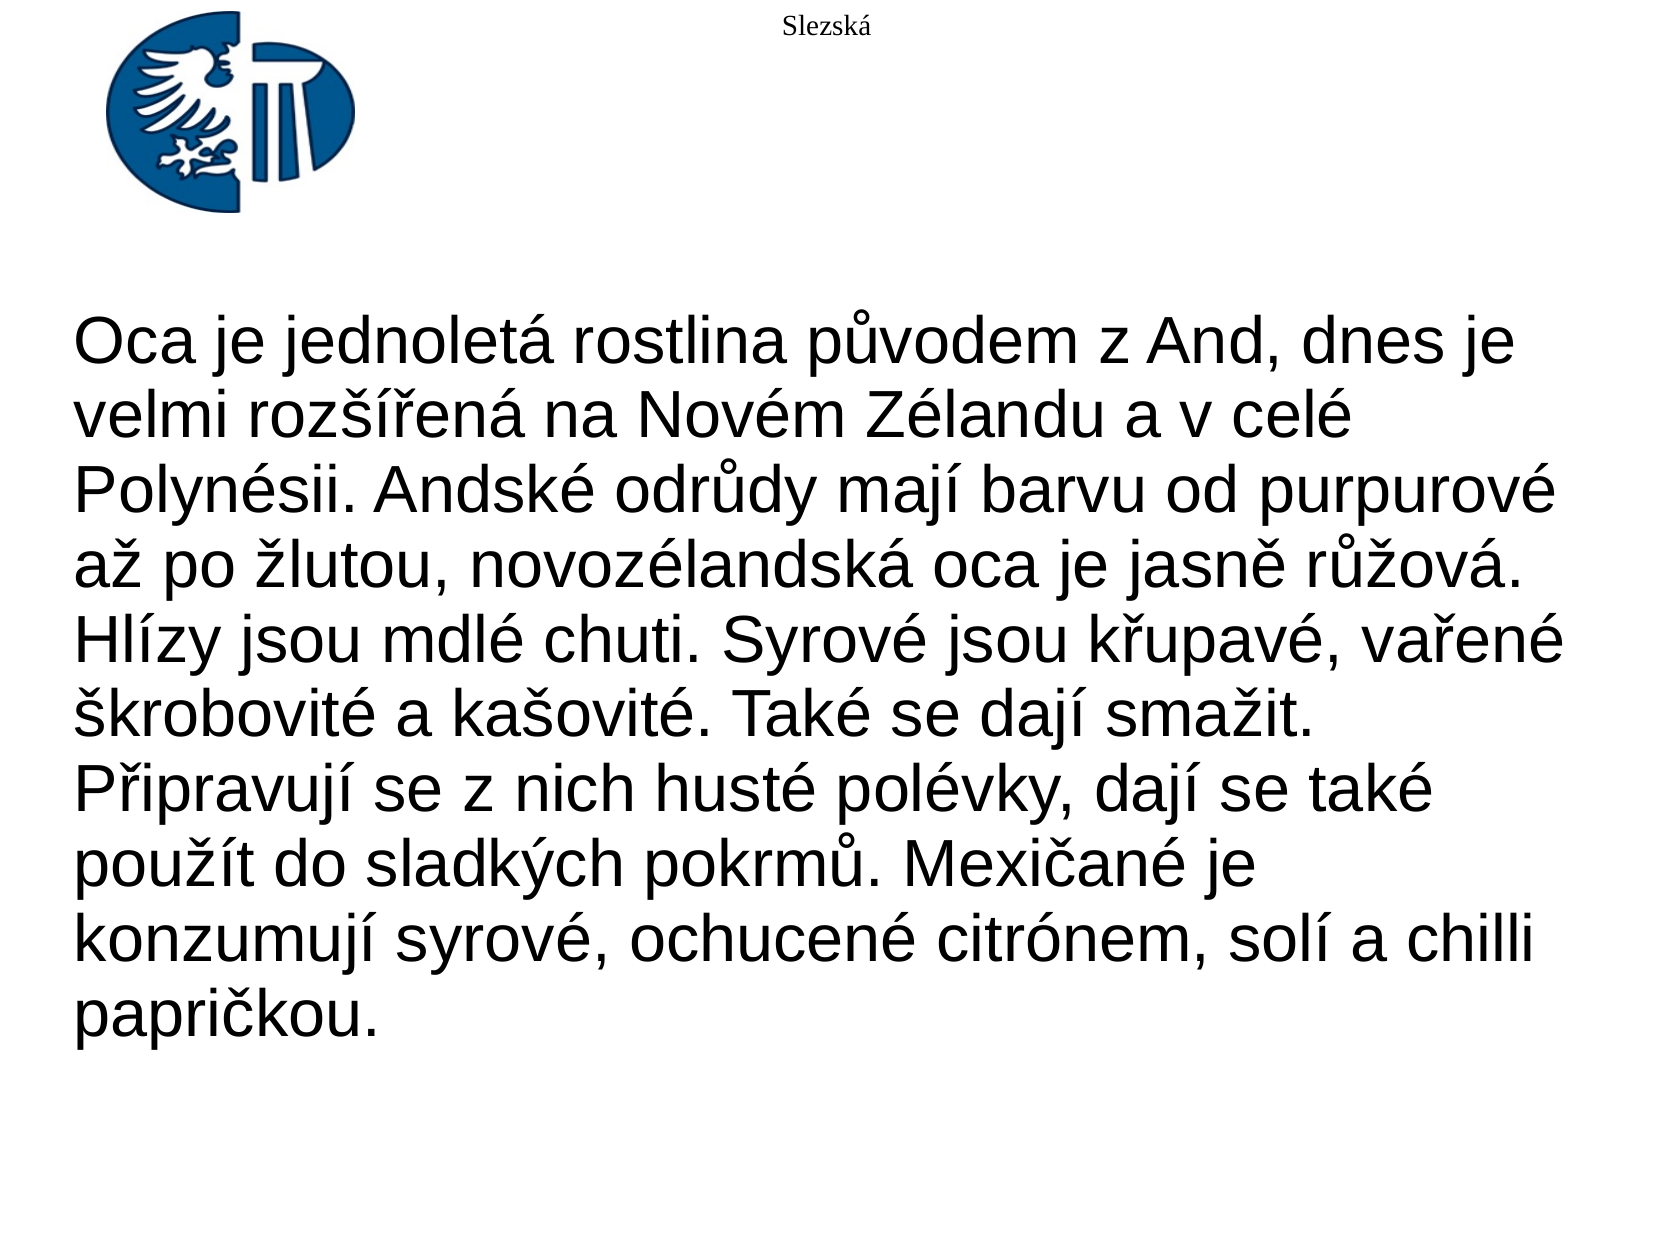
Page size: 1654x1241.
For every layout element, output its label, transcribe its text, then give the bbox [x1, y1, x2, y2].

picture [106, 11, 355, 213]
text_box Oca je jednoletá rostlina původem z And, dnes je velmi rozšířená na Novém Zélandu a v celé Polynésii. Andské odrůdy mají barvu od purpurové až po žlutou, novozélandská oca je jasně růžová. Hlízy jsou mdlé chuti. Syrové jsou křupavé, vařené škrobovité a kašovité. Také se dají smažit. Připravují se z nich husté polévky, dají se také použít do sladkých pokrmů. Mexičané je konzumují syrové, ochucené citrónem, solí a chilli papričkou. [59, 295, 1583, 1058]
